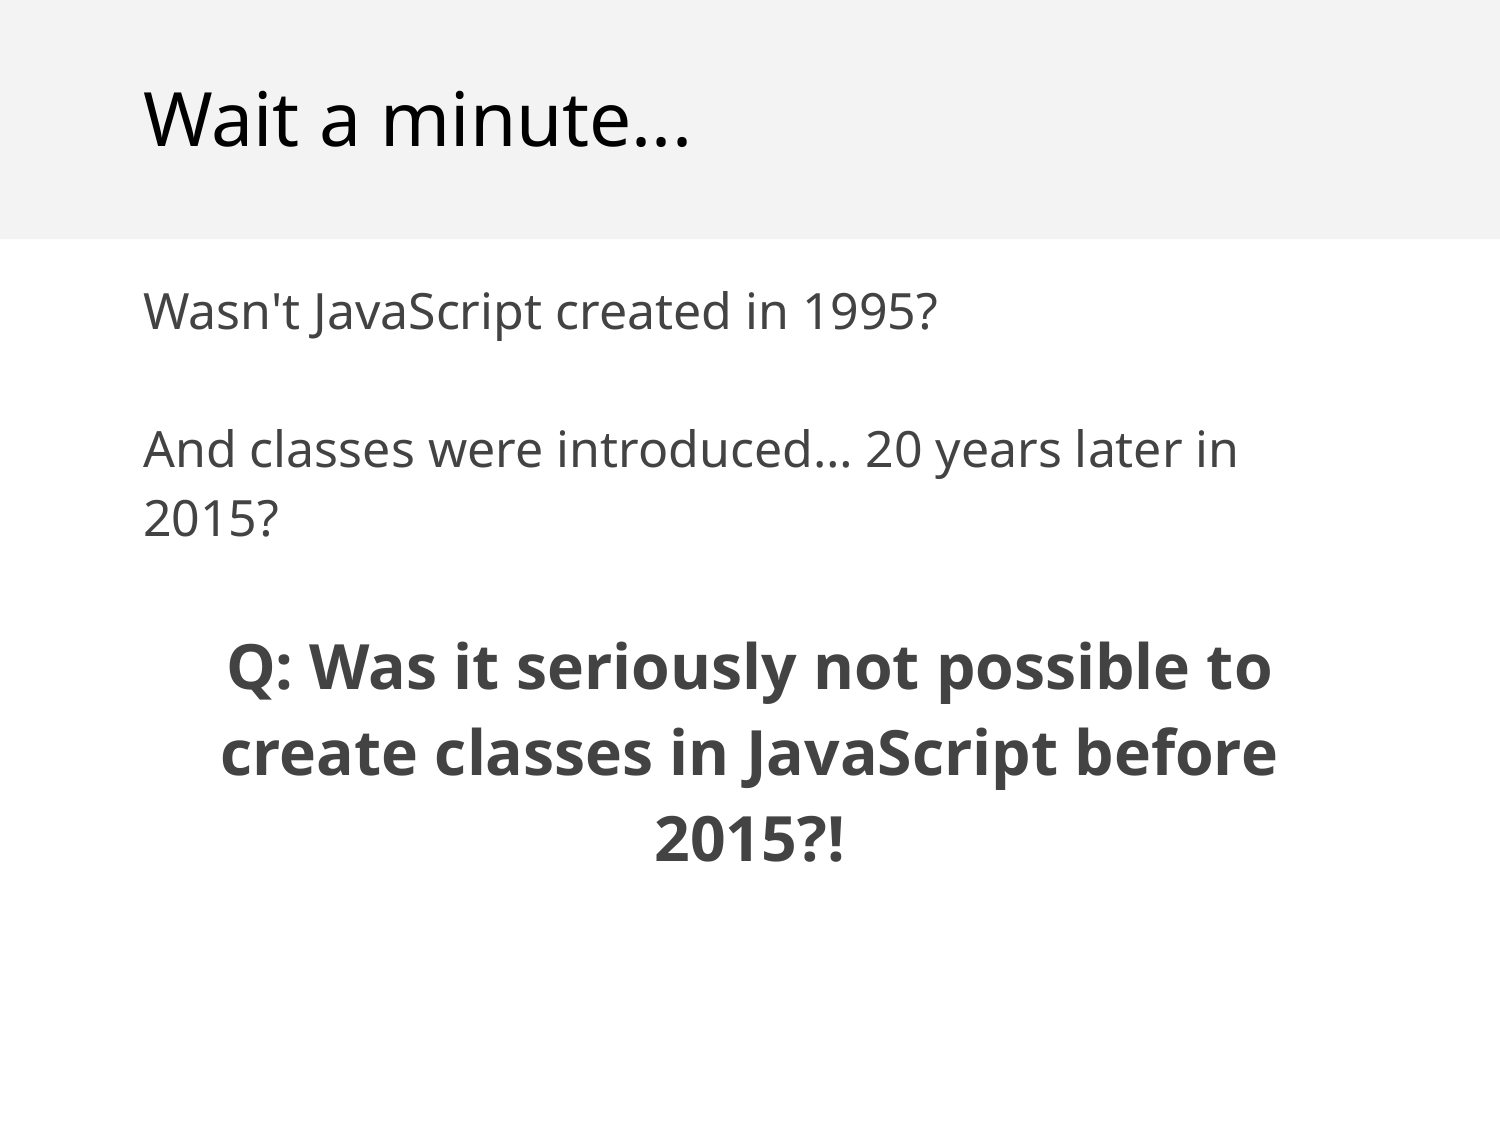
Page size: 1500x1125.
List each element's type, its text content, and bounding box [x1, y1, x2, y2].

title Wait a minute... [128, 56, 1372, 183]
list Wasn't JavaScript created in 1995? And classes were introduced… 20 years later in 2015? Q: Was it seriously not possible to create classes in JavaScript before 2015?! [128, 255, 1372, 1004]
